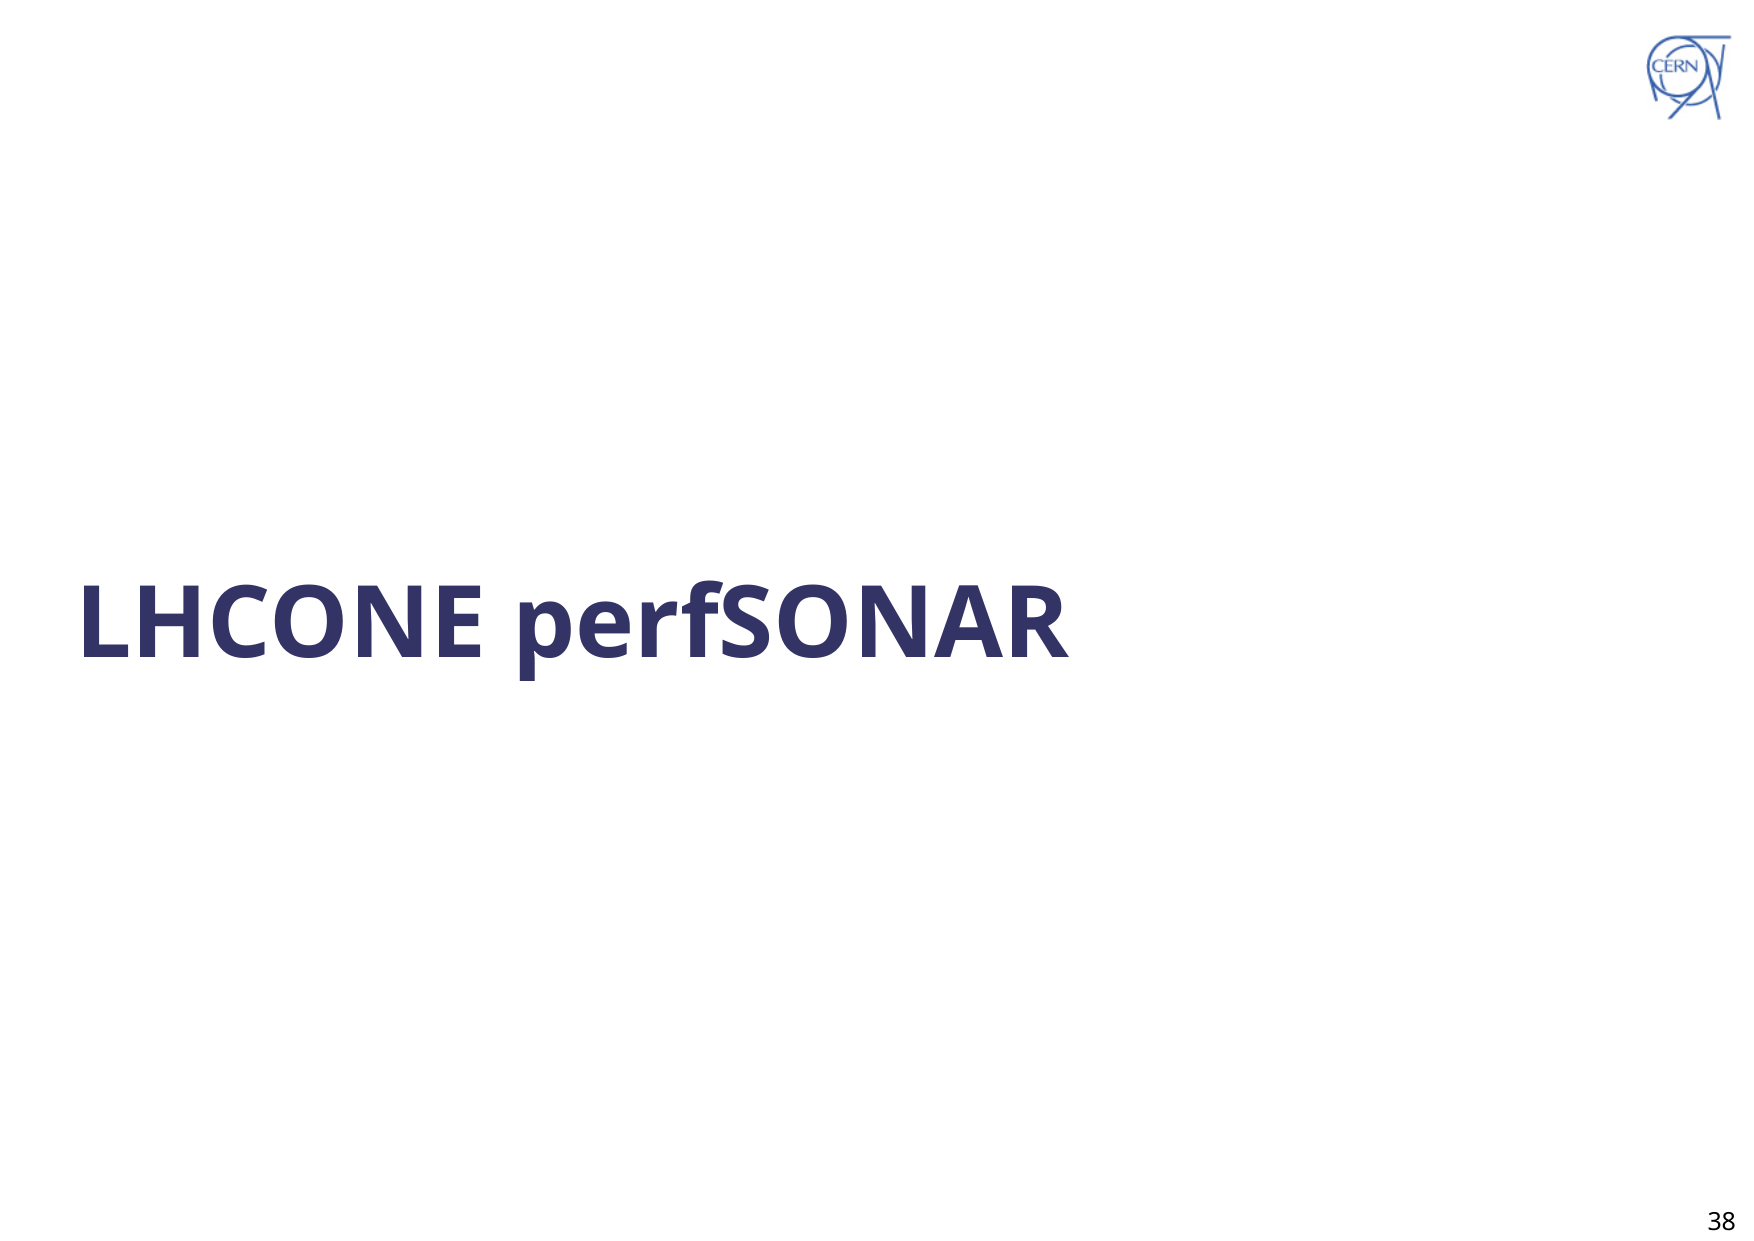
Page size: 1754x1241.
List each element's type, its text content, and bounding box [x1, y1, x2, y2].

title LHCONE perfSONAR [75, 528, 1666, 709]
picture [1646, 34, 1732, 120]
